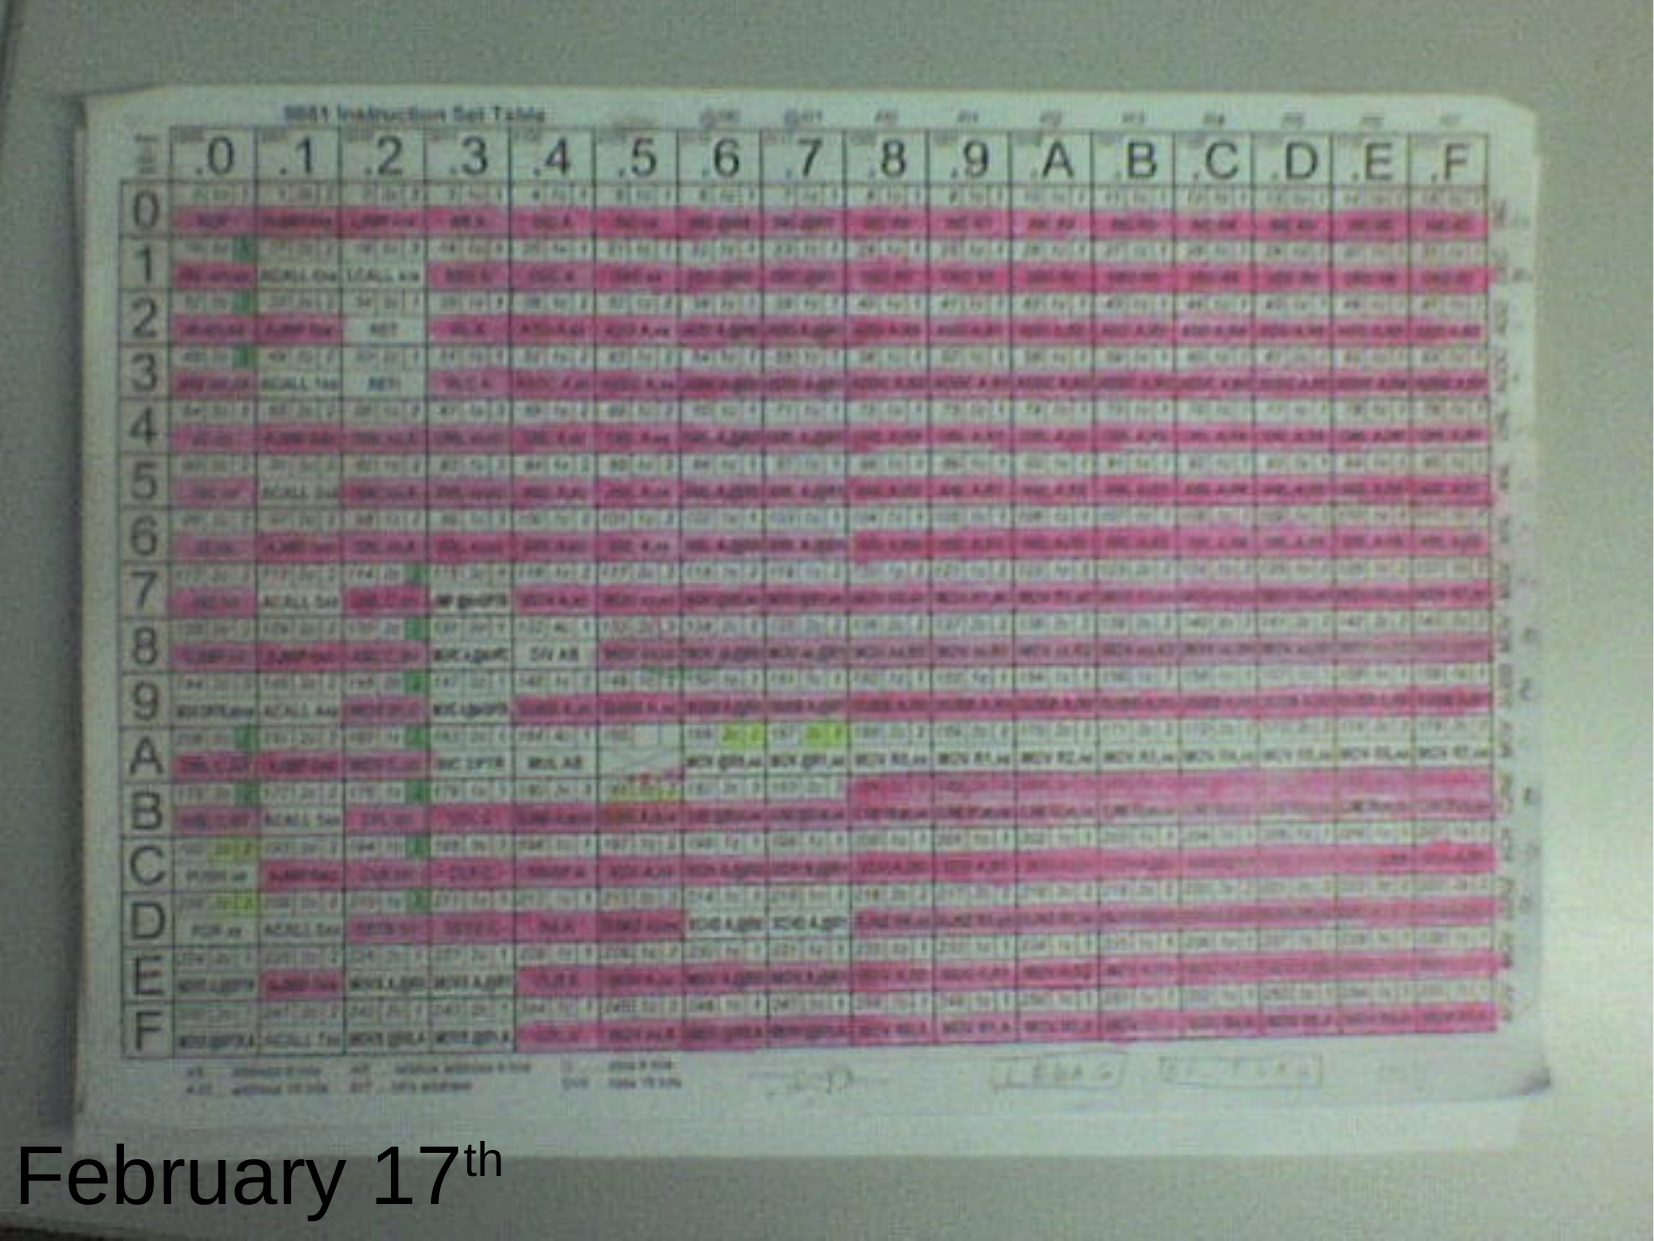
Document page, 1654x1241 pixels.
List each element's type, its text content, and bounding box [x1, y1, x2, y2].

picture [0, 0, 1654, 1241]
text_box February 17th [0, 1122, 520, 1234]
